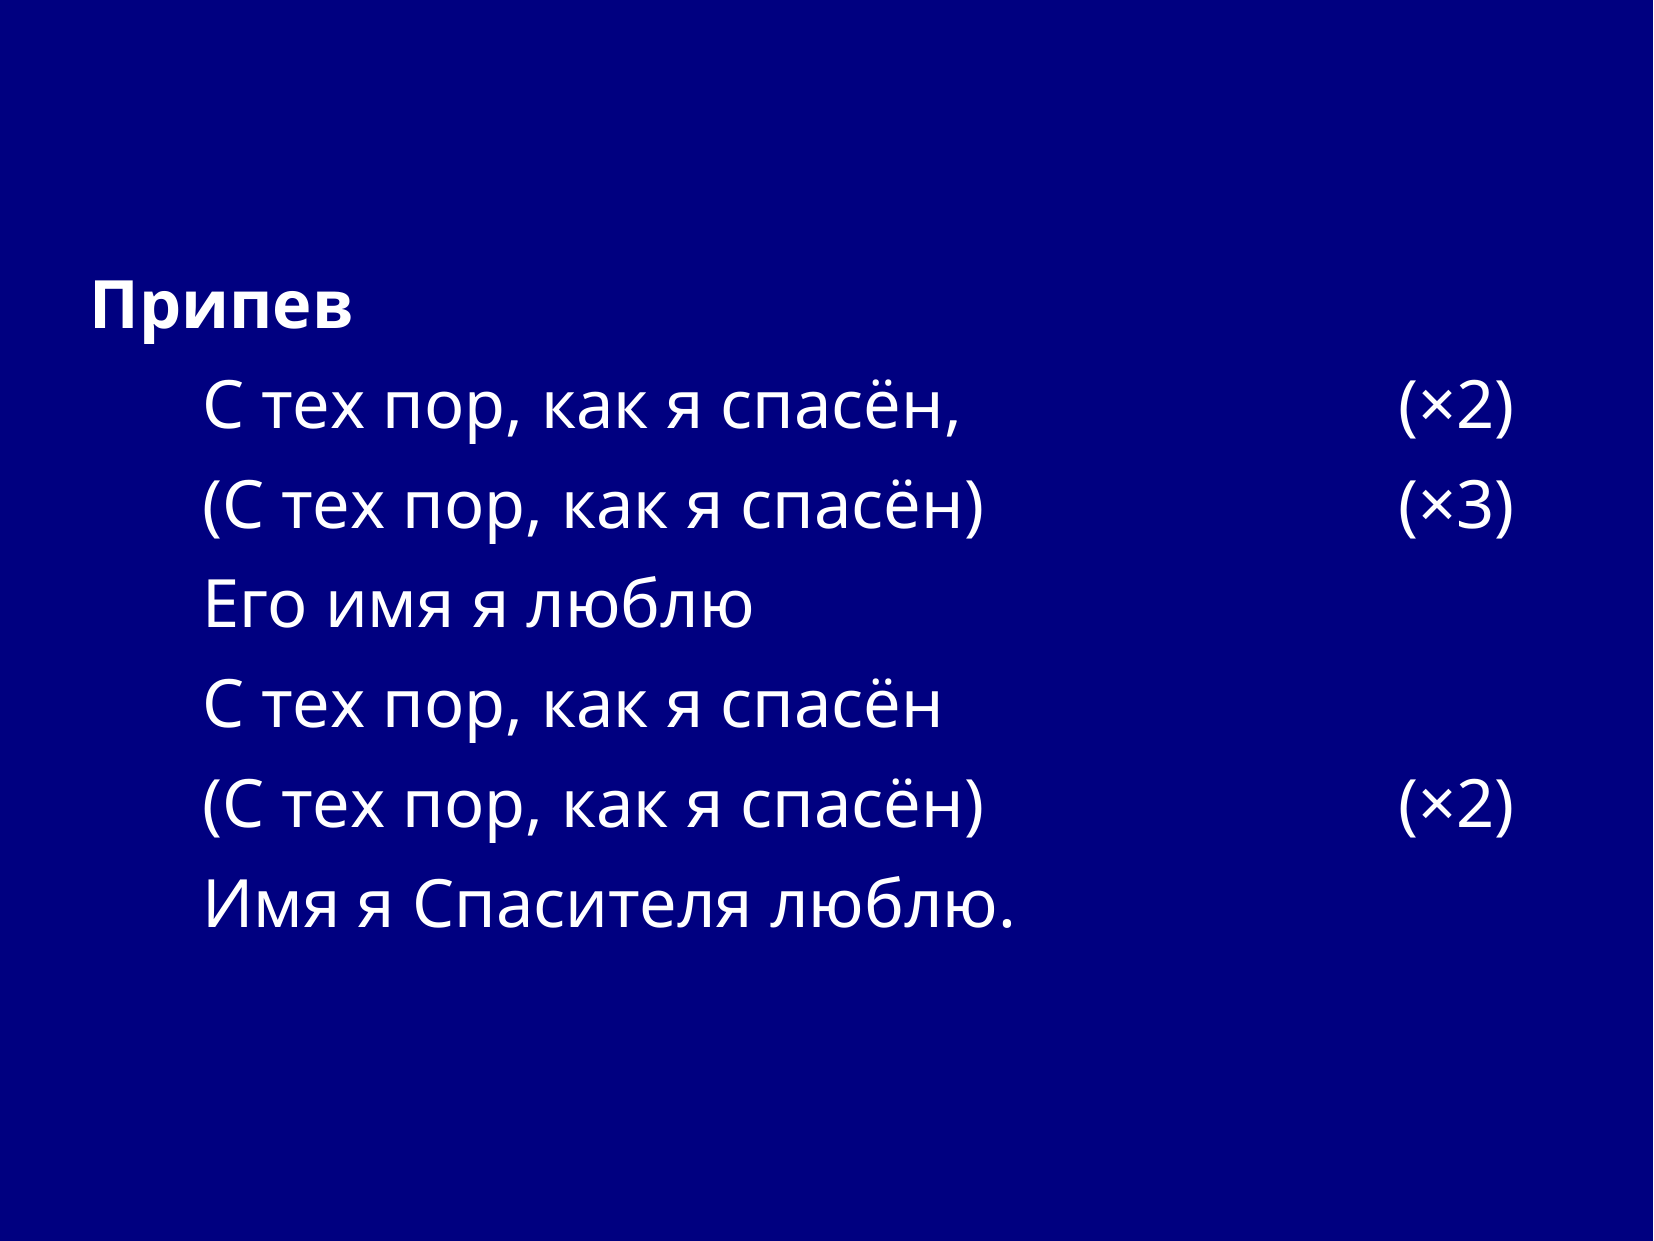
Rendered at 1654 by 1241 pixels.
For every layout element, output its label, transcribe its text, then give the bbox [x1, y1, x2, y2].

text_box Припев С тех пор, как я спасён, (×2) (С тех пор, как я спасён) (×3) Его имя я люблю С тех пор, как я спасён (С тех пор, как я спасён) (×2) Имя я Спасителя люблю. [75, 150, 1576, 1163]
